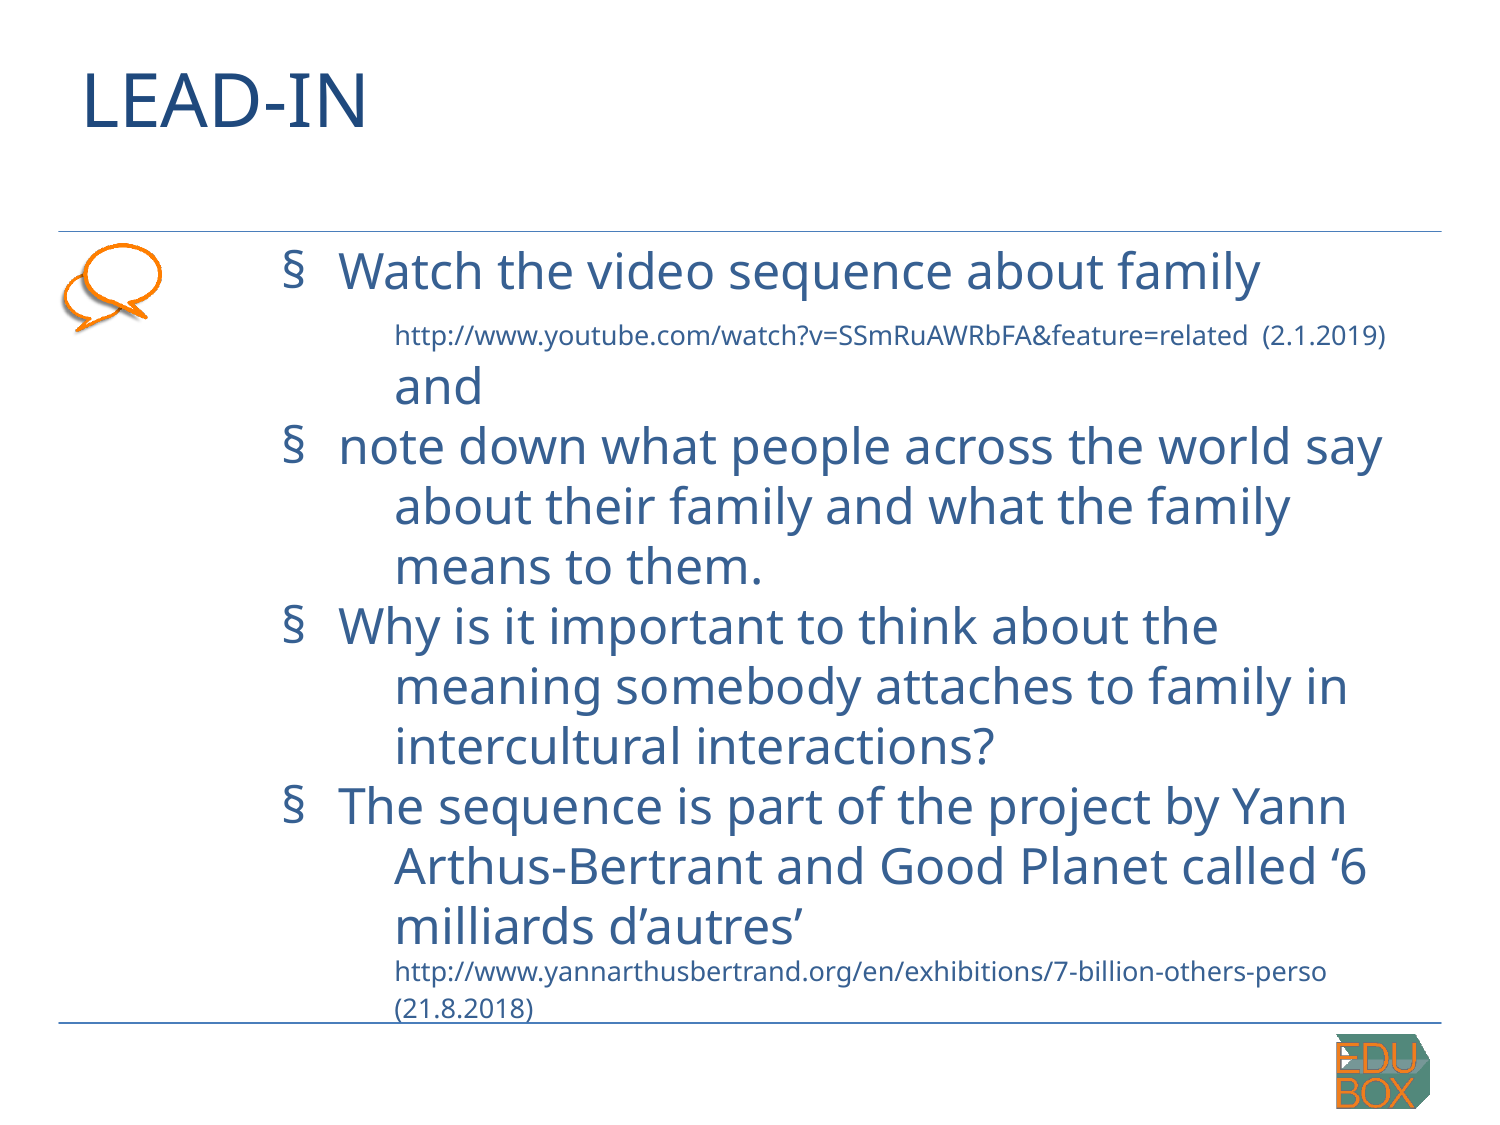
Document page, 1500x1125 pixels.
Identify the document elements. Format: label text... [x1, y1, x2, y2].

text_box Watch the video sequence about familyhttp://www.youtube.com/watch?v=SSmRuAWRbFA&feature=related (2.1.2019) and note down what people across the world say about their family and what the family means to them. Why is it important to think about the meaning somebody attaches to family in intercultural interactions? The sequence is part of the project by Yann Arthus-Bertrant and Good Planet called ‘6 milliards d’autres’ http://www.yannarthusbertrand.org/en/exhibitions/7-billion-others-perso (21.8.2018) [135, 231, 1420, 804]
picture [1328, 1028, 1437, 1114]
title LEAD-IN [64, 42, 1040, 153]
picture [58, 243, 162, 339]
